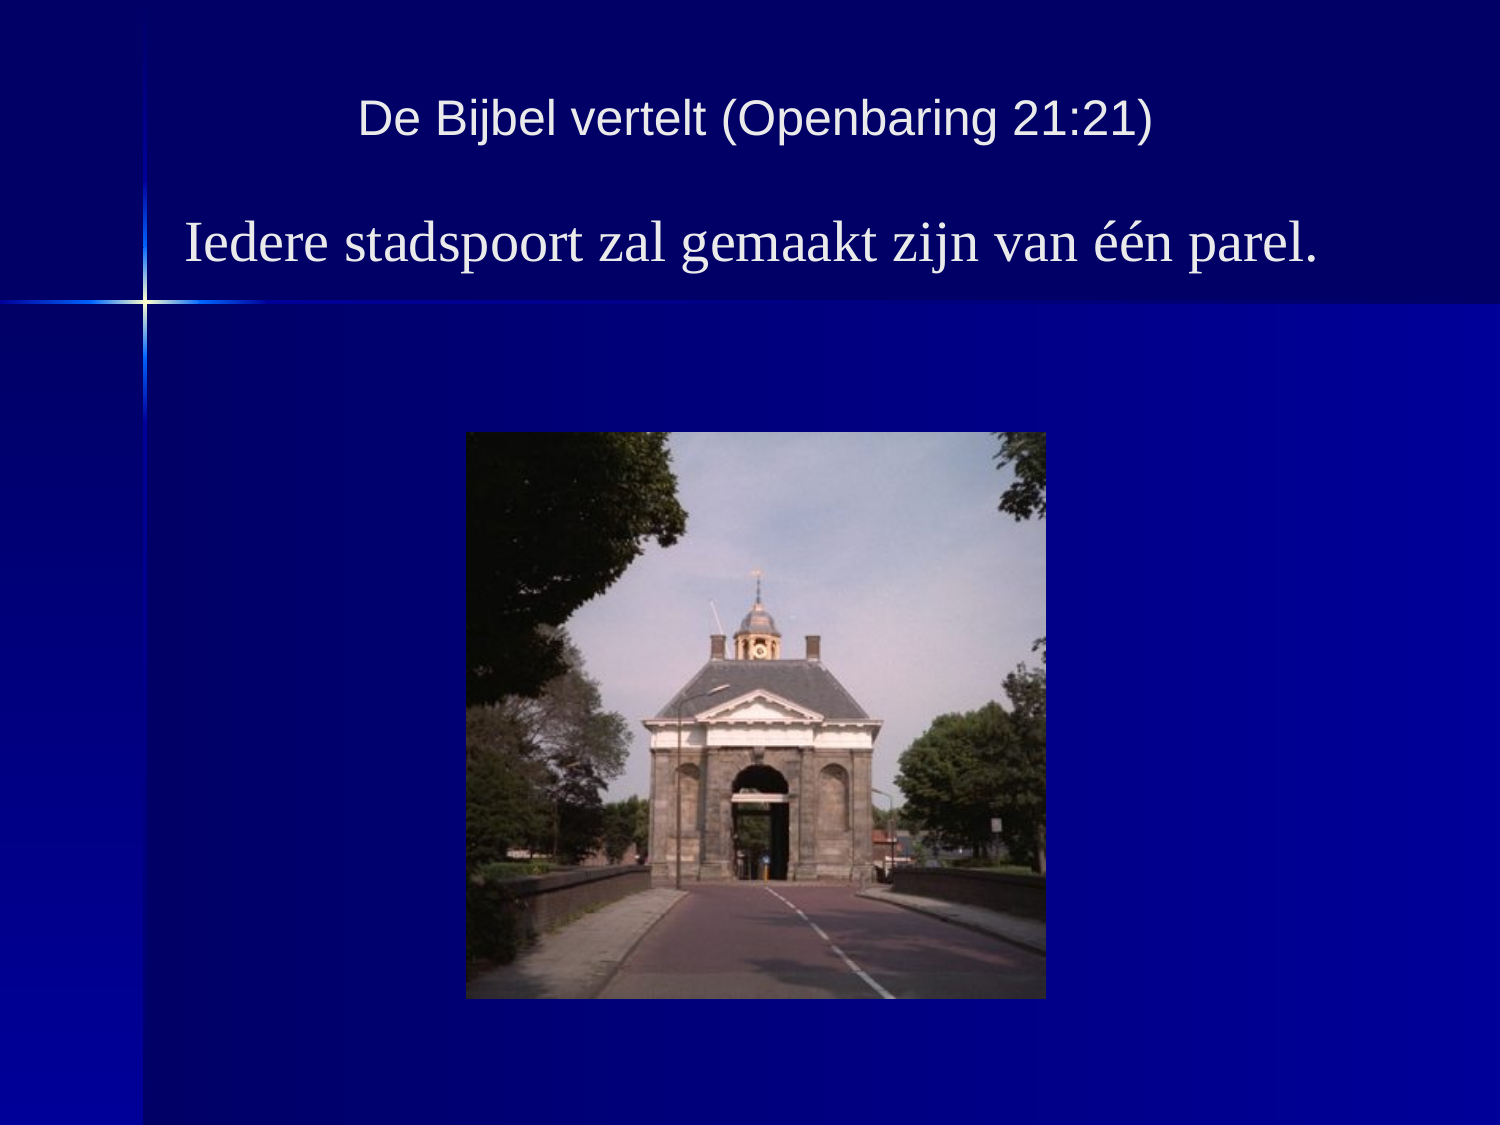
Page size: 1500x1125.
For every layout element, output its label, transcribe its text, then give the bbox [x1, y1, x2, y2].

picture [466, 432, 1046, 999]
text_box De Bijbel vertelt (Openbaring 21:21) [194, 78, 1317, 154]
text_box Iedere stadspoort zal gemaakt zijn van één parel. [53, 208, 1463, 281]
